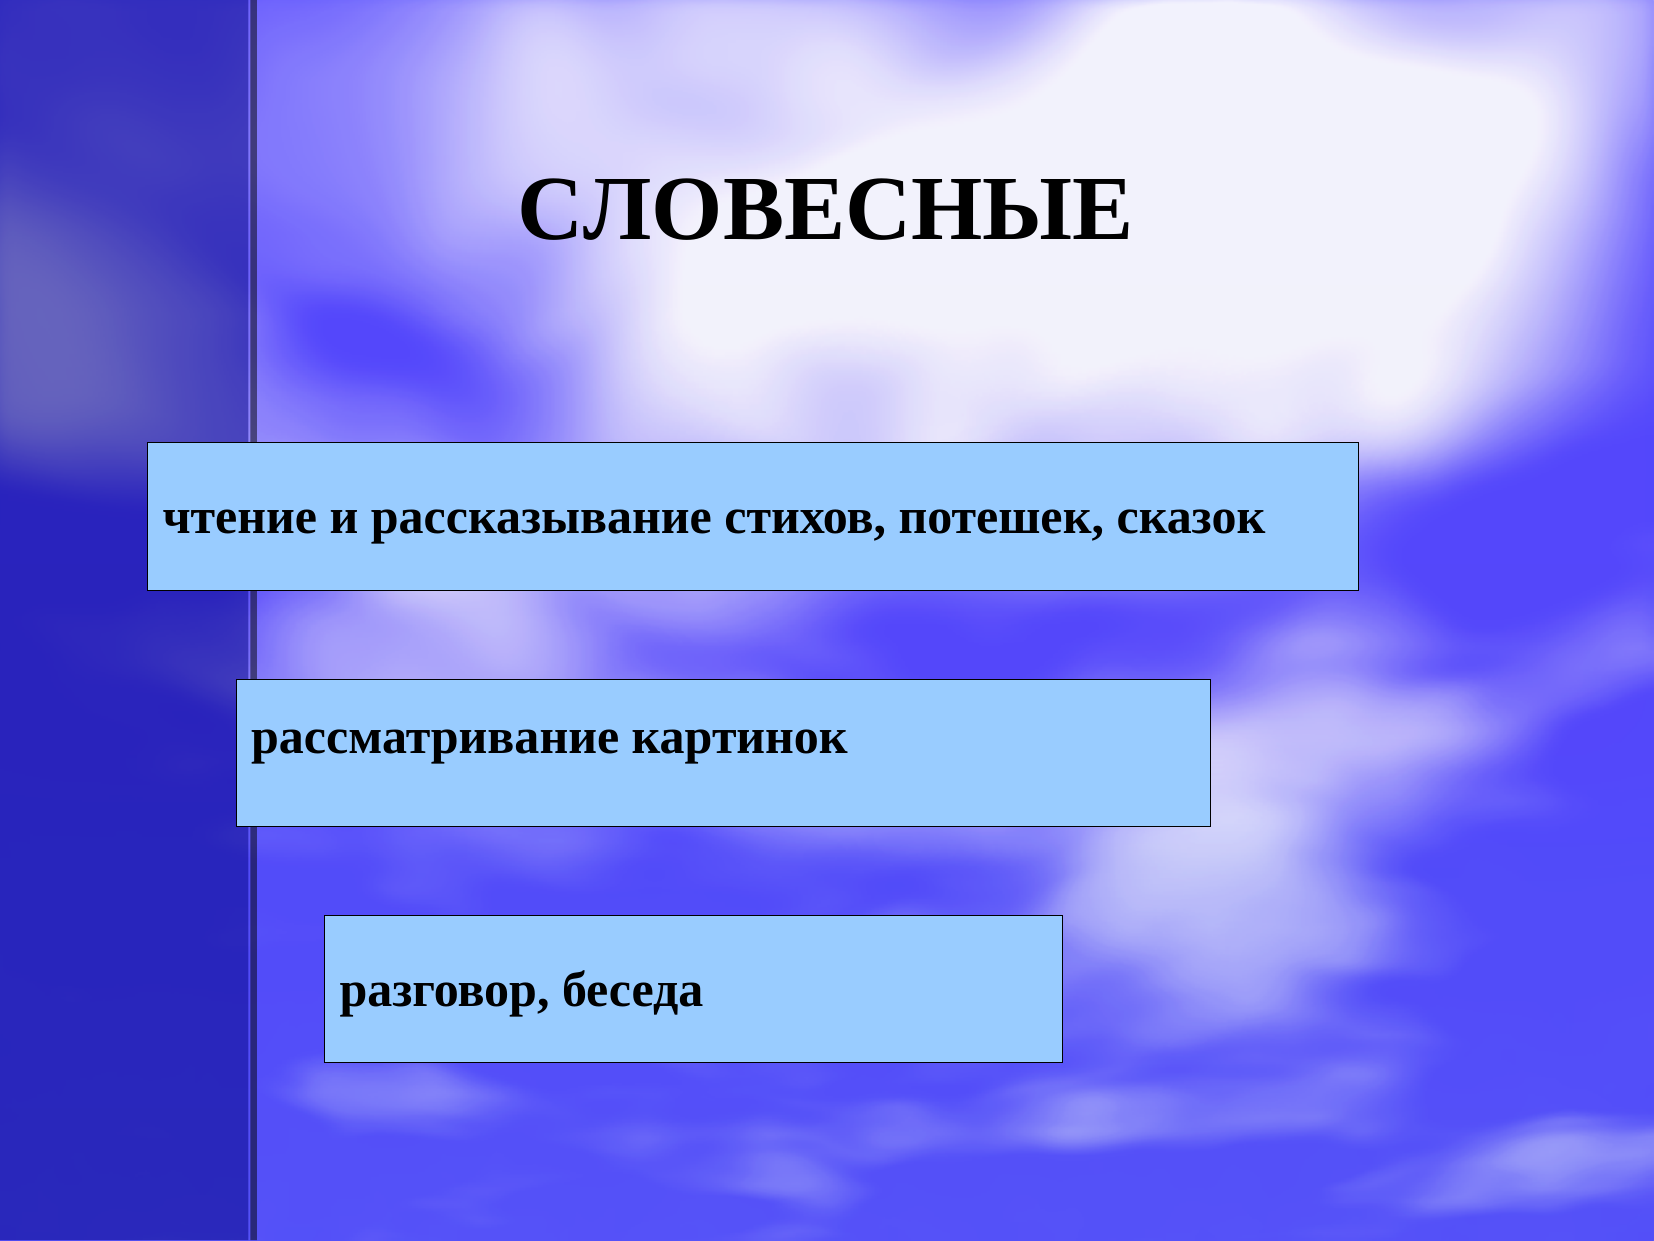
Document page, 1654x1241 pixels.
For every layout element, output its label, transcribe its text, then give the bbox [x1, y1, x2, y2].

text_box чтение и рассказывание стихов, потешек, сказок [147, 442, 1359, 591]
text_box рассматривание картинок [236, 679, 1211, 827]
title СЛОВЕСНЫЕ [119, 104, 1533, 313]
text_box разговор, беседа [324, 915, 1063, 1063]
